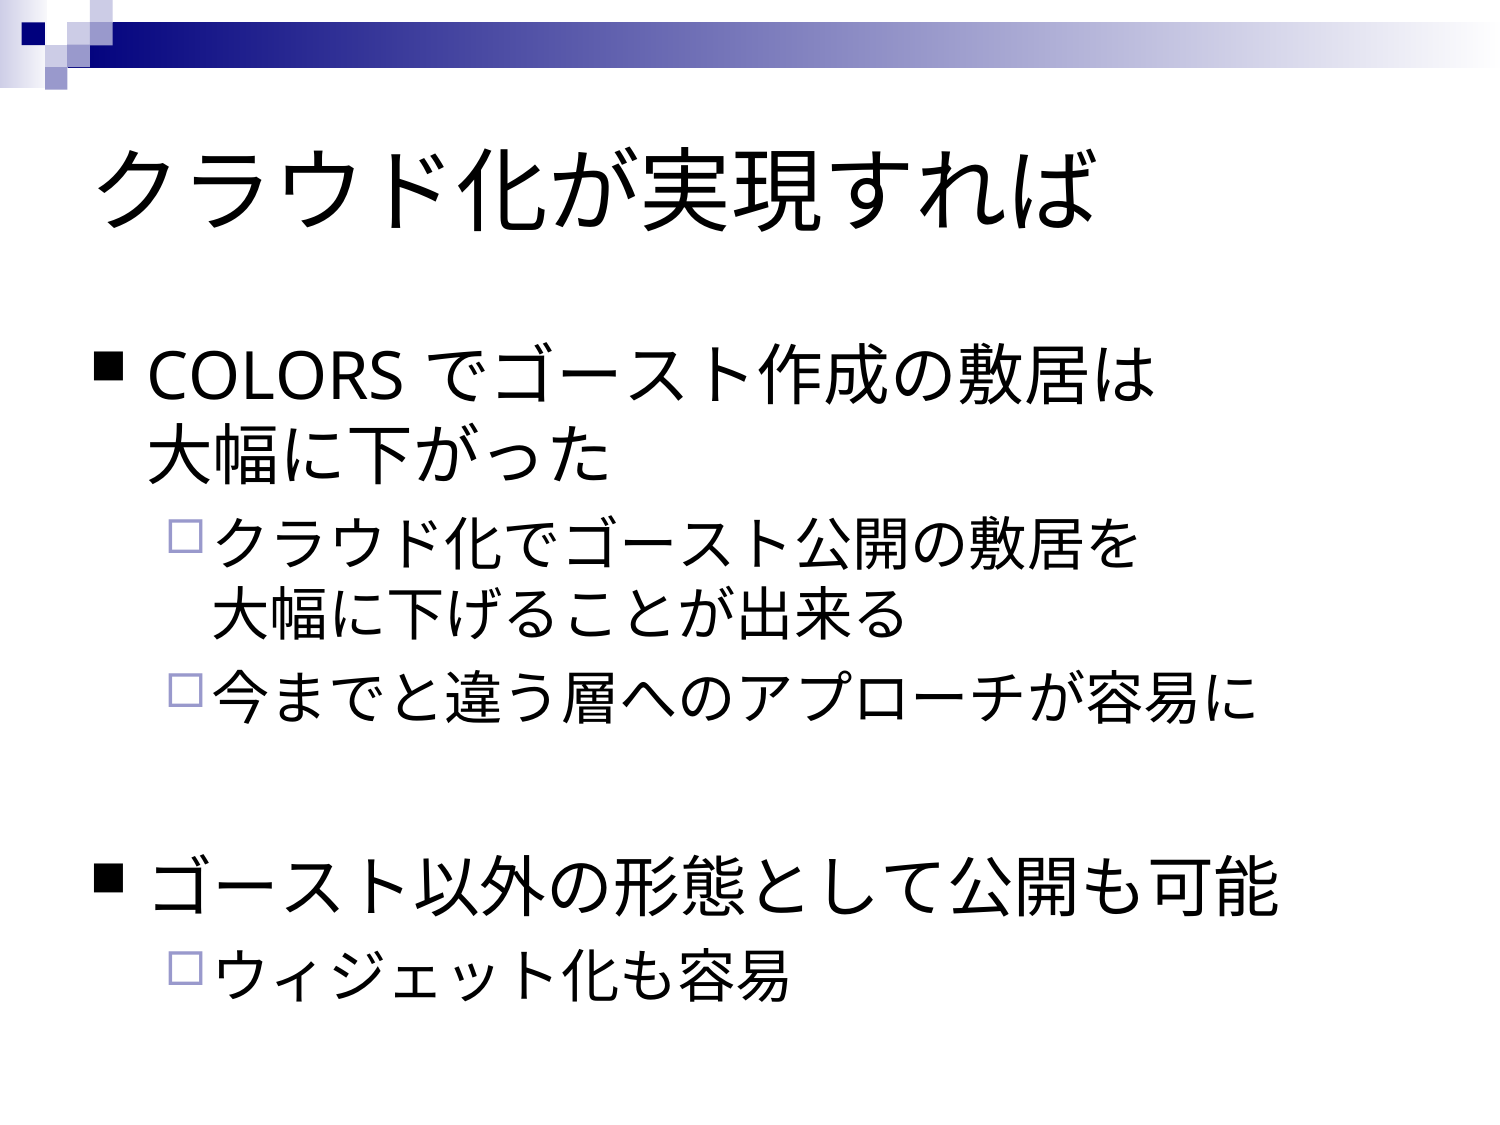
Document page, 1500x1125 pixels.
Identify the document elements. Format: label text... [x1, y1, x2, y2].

list COLORS でゴースト作成の敷居は 大幅に下がった クラウド化でゴースト公開の敷居を 大幅に下げることが出来る 今までと違う層へのアプローチが容易に ゴースト以外の形態として公開も可能 ウィジェット化も容易 [75, 324, 1426, 1021]
title クラウド化が実現すれば [75, 62, 1426, 313]
